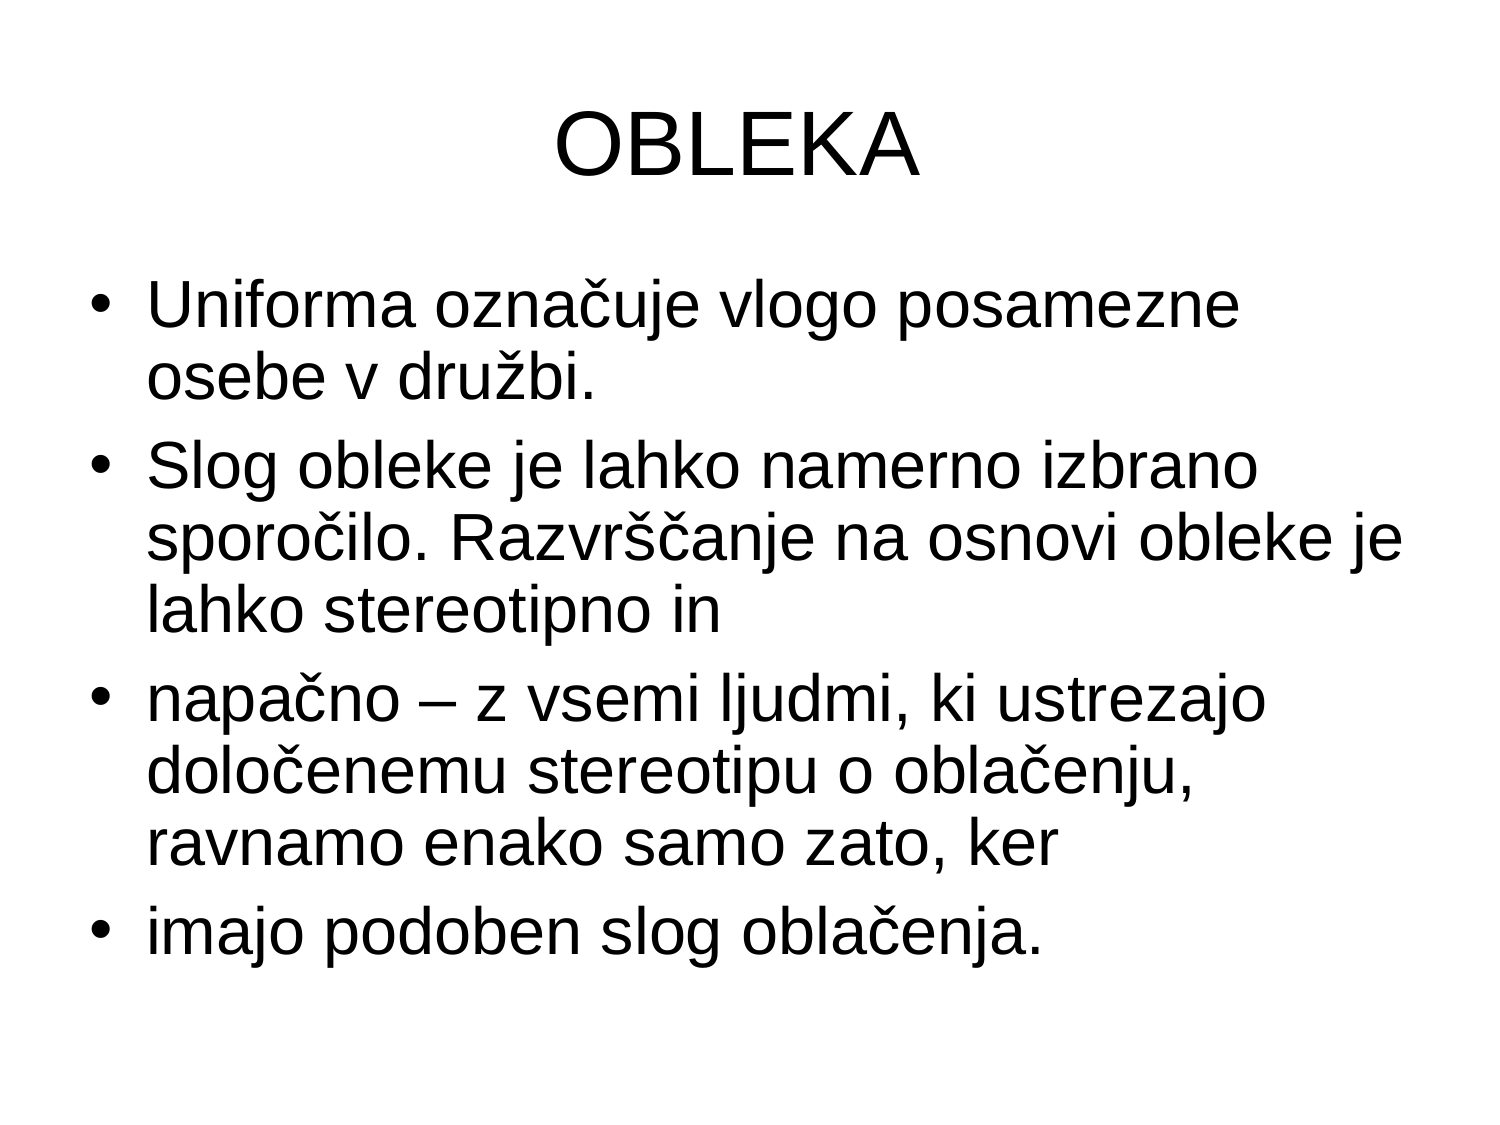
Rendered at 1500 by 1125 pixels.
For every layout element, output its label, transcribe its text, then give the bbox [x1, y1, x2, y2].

title OBLEKA [75, 45, 1426, 233]
list Uniforma označuje vlogo posamezne osebe v družbi. Slog obleke je lahko namerno izbrano sporočilo. Razvrščanje na osnovi obleke je lahko stereotipno in napačno – z vsemi ljudmi, ki ustrezajo določenemu stereotipu o oblačenju, ravnamo enako samo zato, ker imajo podoben slog oblačenja. [75, 262, 1426, 1006]
